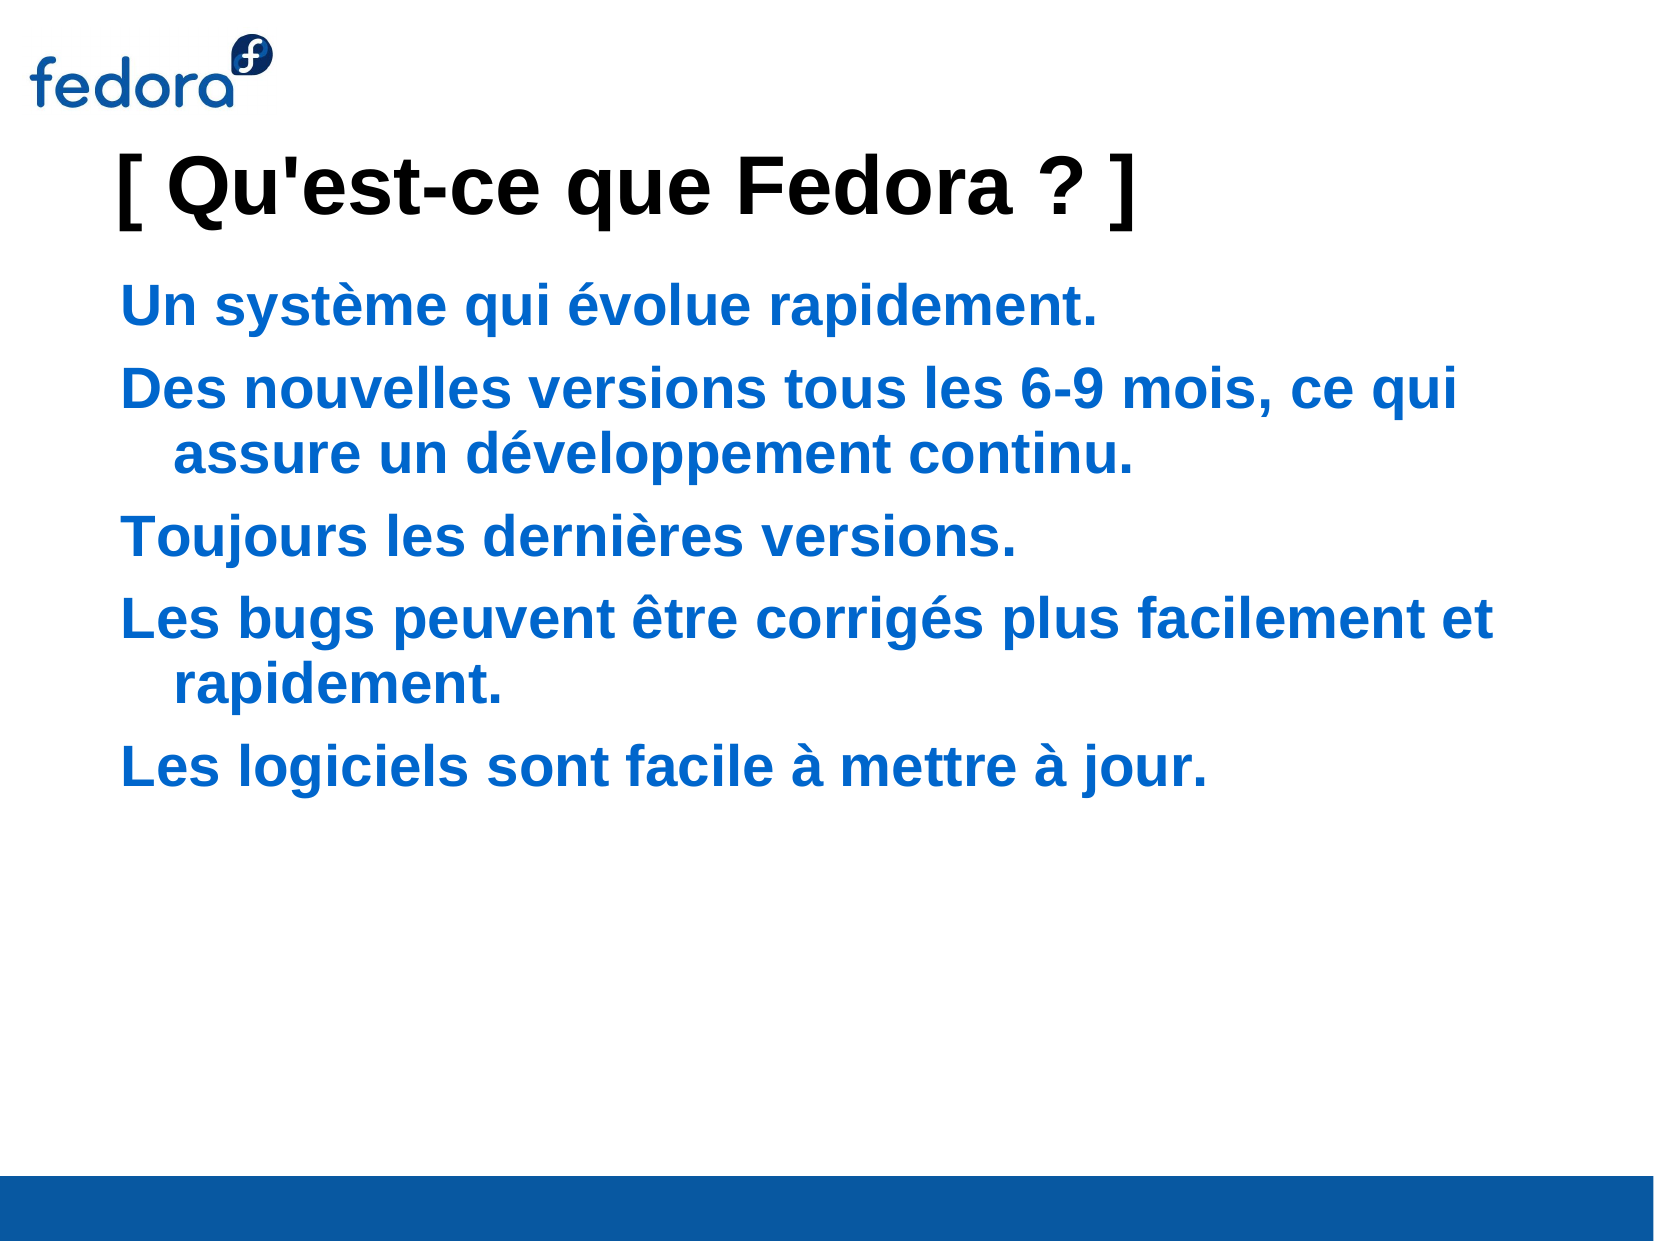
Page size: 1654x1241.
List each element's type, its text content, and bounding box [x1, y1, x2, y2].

picture [22, 27, 277, 115]
title [ Qu'est-ce que Fedora ? ] [115, 122, 1521, 249]
list Un système qui évolue rapidement. Des nouvelles versions tous les 6-9 mois, ce qui assure un développement continu. Toujours les dernières versions. Les bugs peuvent être corrigés plus facilement et rapidement. Les logiciels sont facile à mettre à jour. [118, 272, 1523, 1141]
picture [0, 1176, 1654, 1241]
